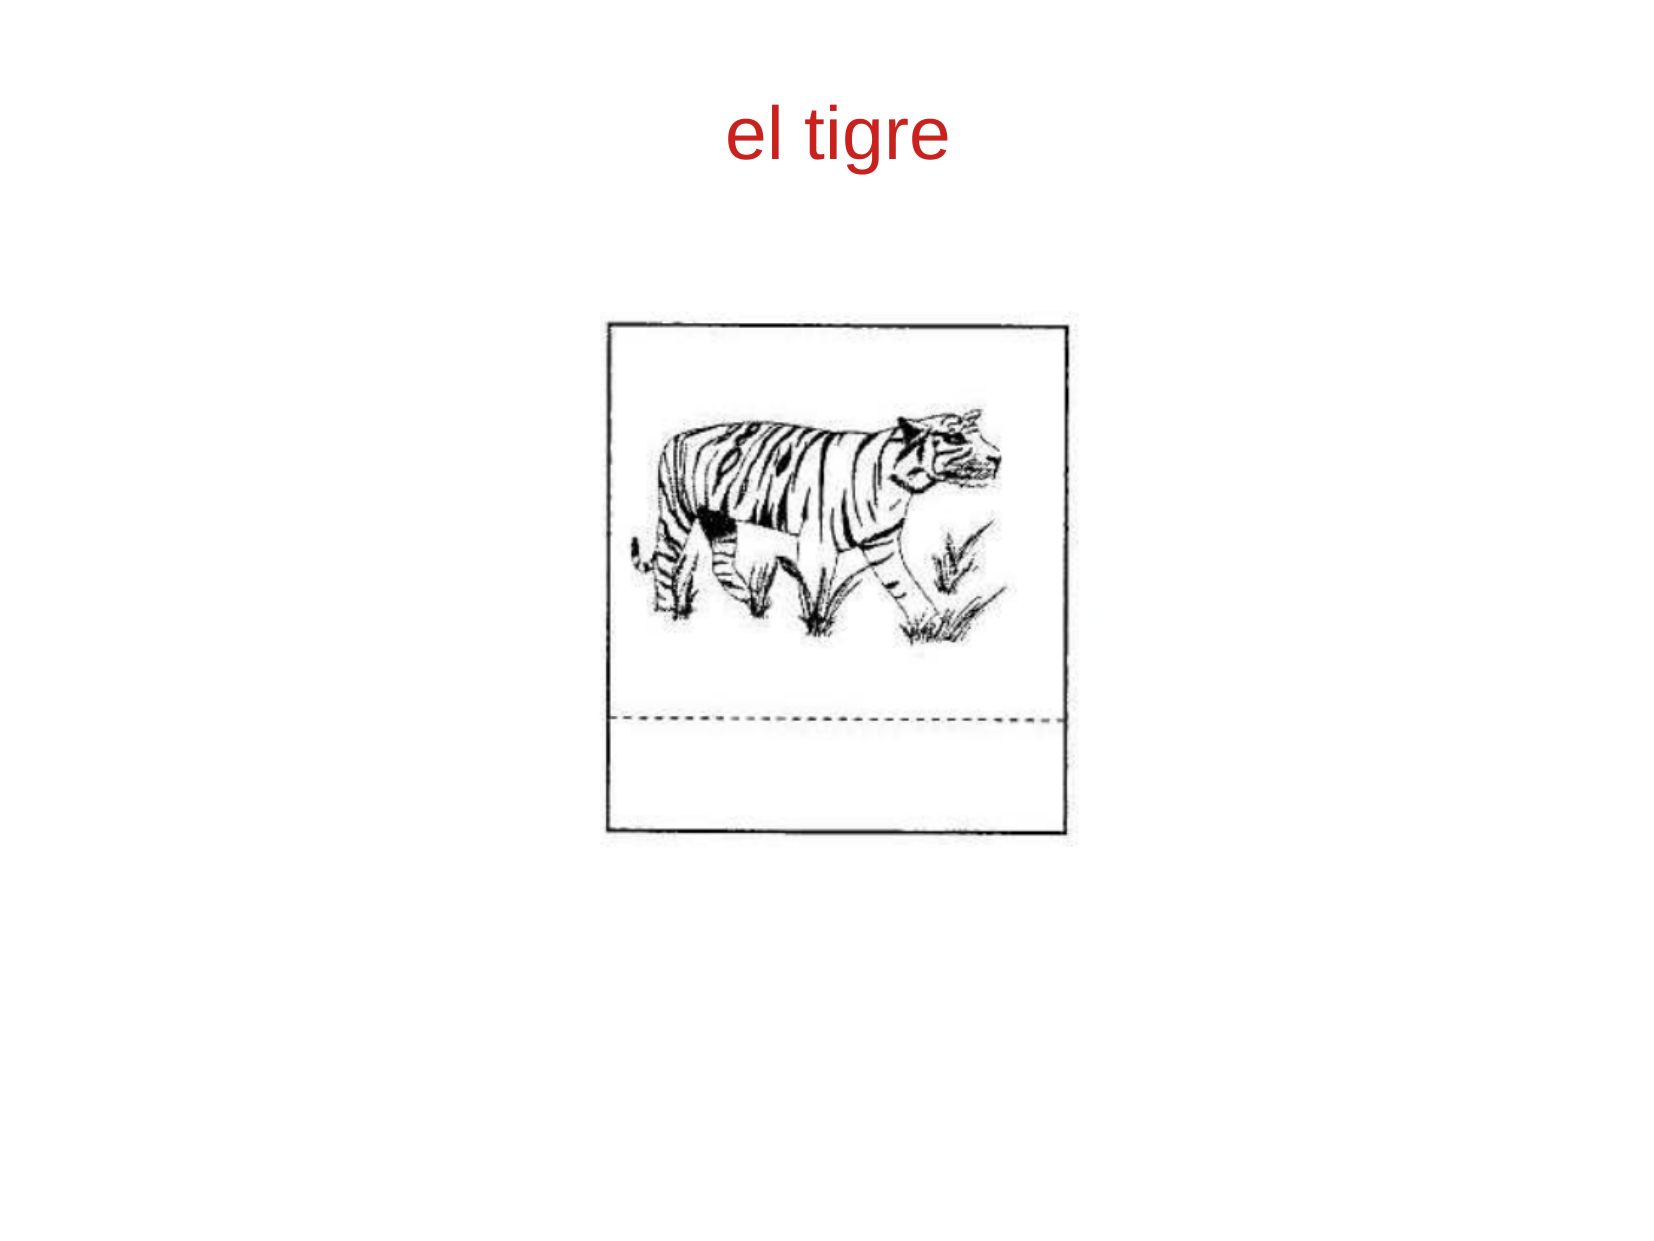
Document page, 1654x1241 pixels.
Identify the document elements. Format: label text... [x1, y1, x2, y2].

text_box el tigre [389, 58, 1288, 201]
picture [581, 291, 1094, 873]
